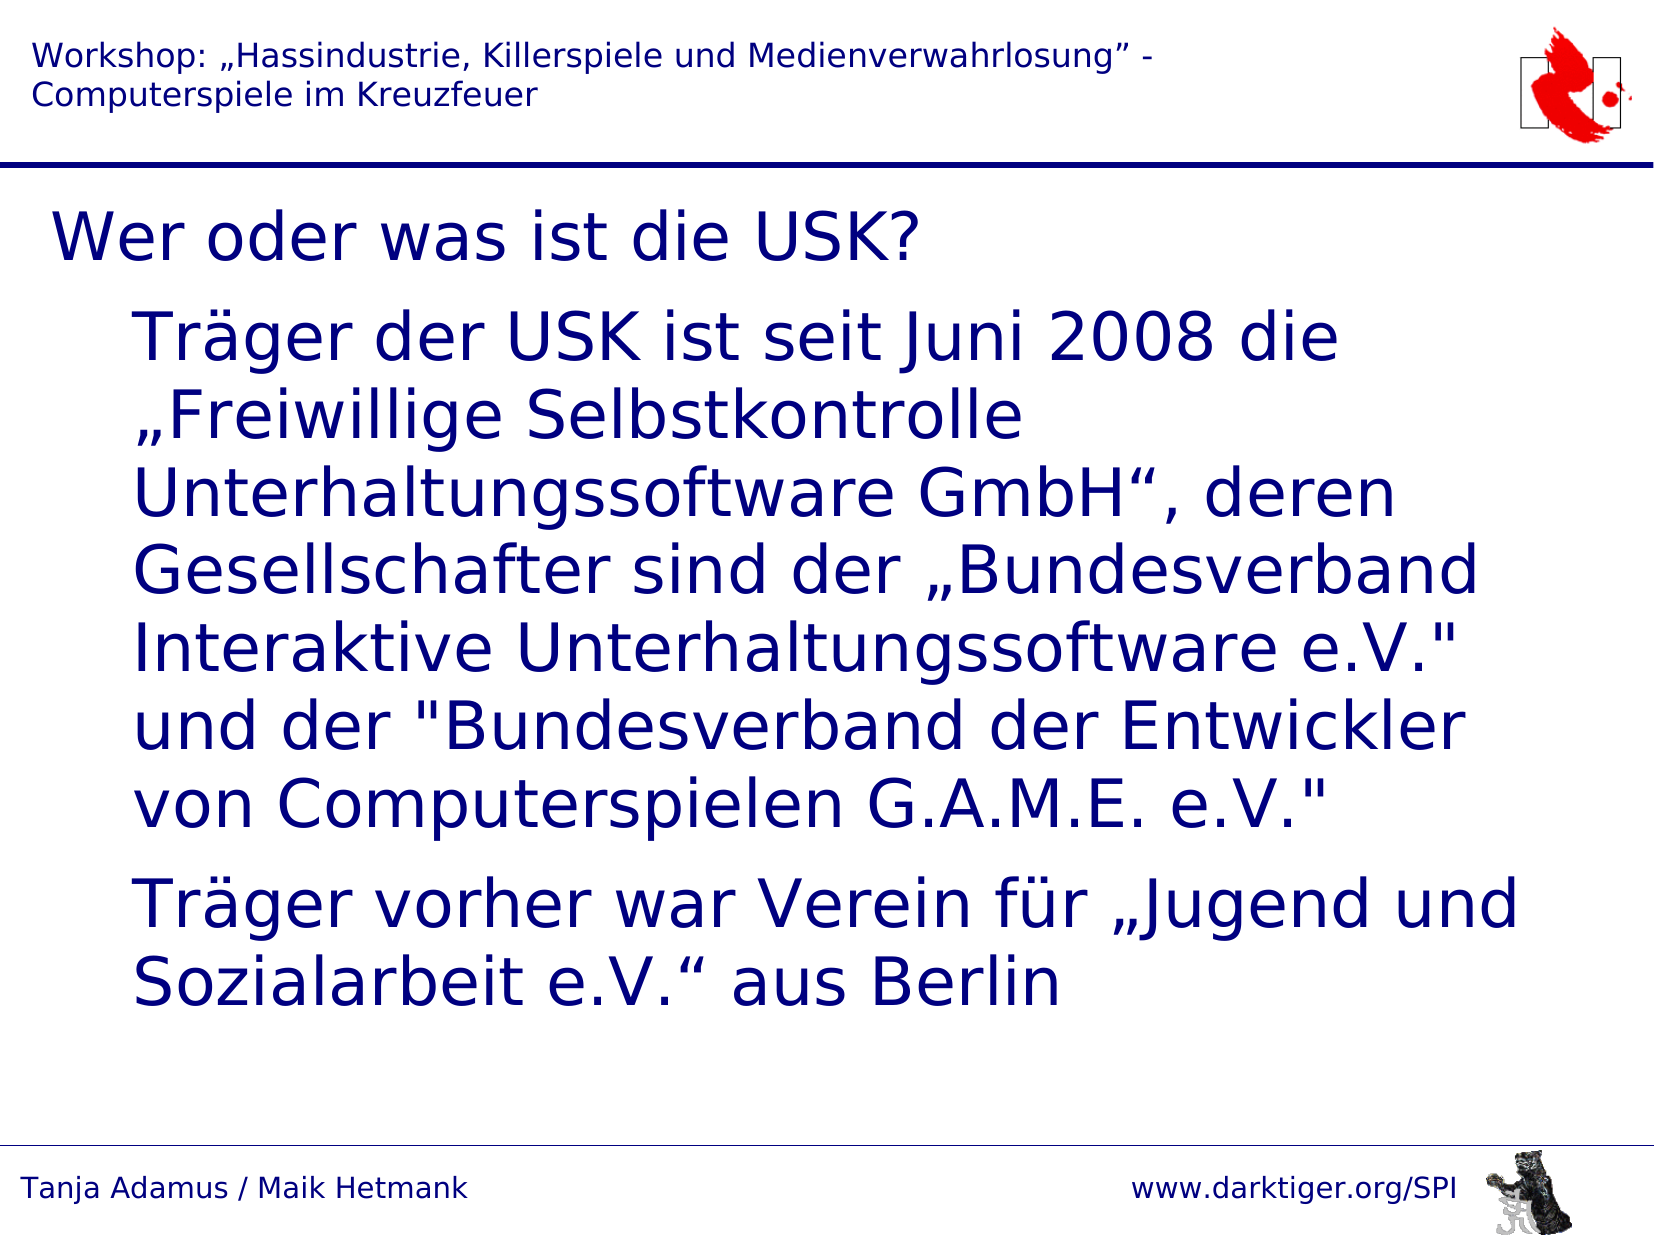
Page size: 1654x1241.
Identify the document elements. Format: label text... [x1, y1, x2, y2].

text_box Träger der USK ist seit Juni 2008 die „Freiwillige Selbstkontrolle Unterhaltungssoftware GmbH“, deren Gesellschafter sind der „Bundesverband Interaktive Unterhaltungssoftware e.V." und der "Bundesverband der Entwickler von Computerspielen G.A.M.E. e.V." [118, 291, 1625, 851]
text_box Wer oder was ist die USK? [35, 190, 1565, 284]
picture [1486, 1150, 1572, 1235]
picture [1503, 16, 1632, 148]
text_box Workshop: „Hassindustrie, Killerspiele und Medienverwahrlosung” - Computerspiele im Kreuzfeuer [16, 29, 1418, 178]
text_box Träger vorher war Verein für „Jugend und Sozialarbeit e.V.“ aus Berlin [118, 858, 1625, 1029]
